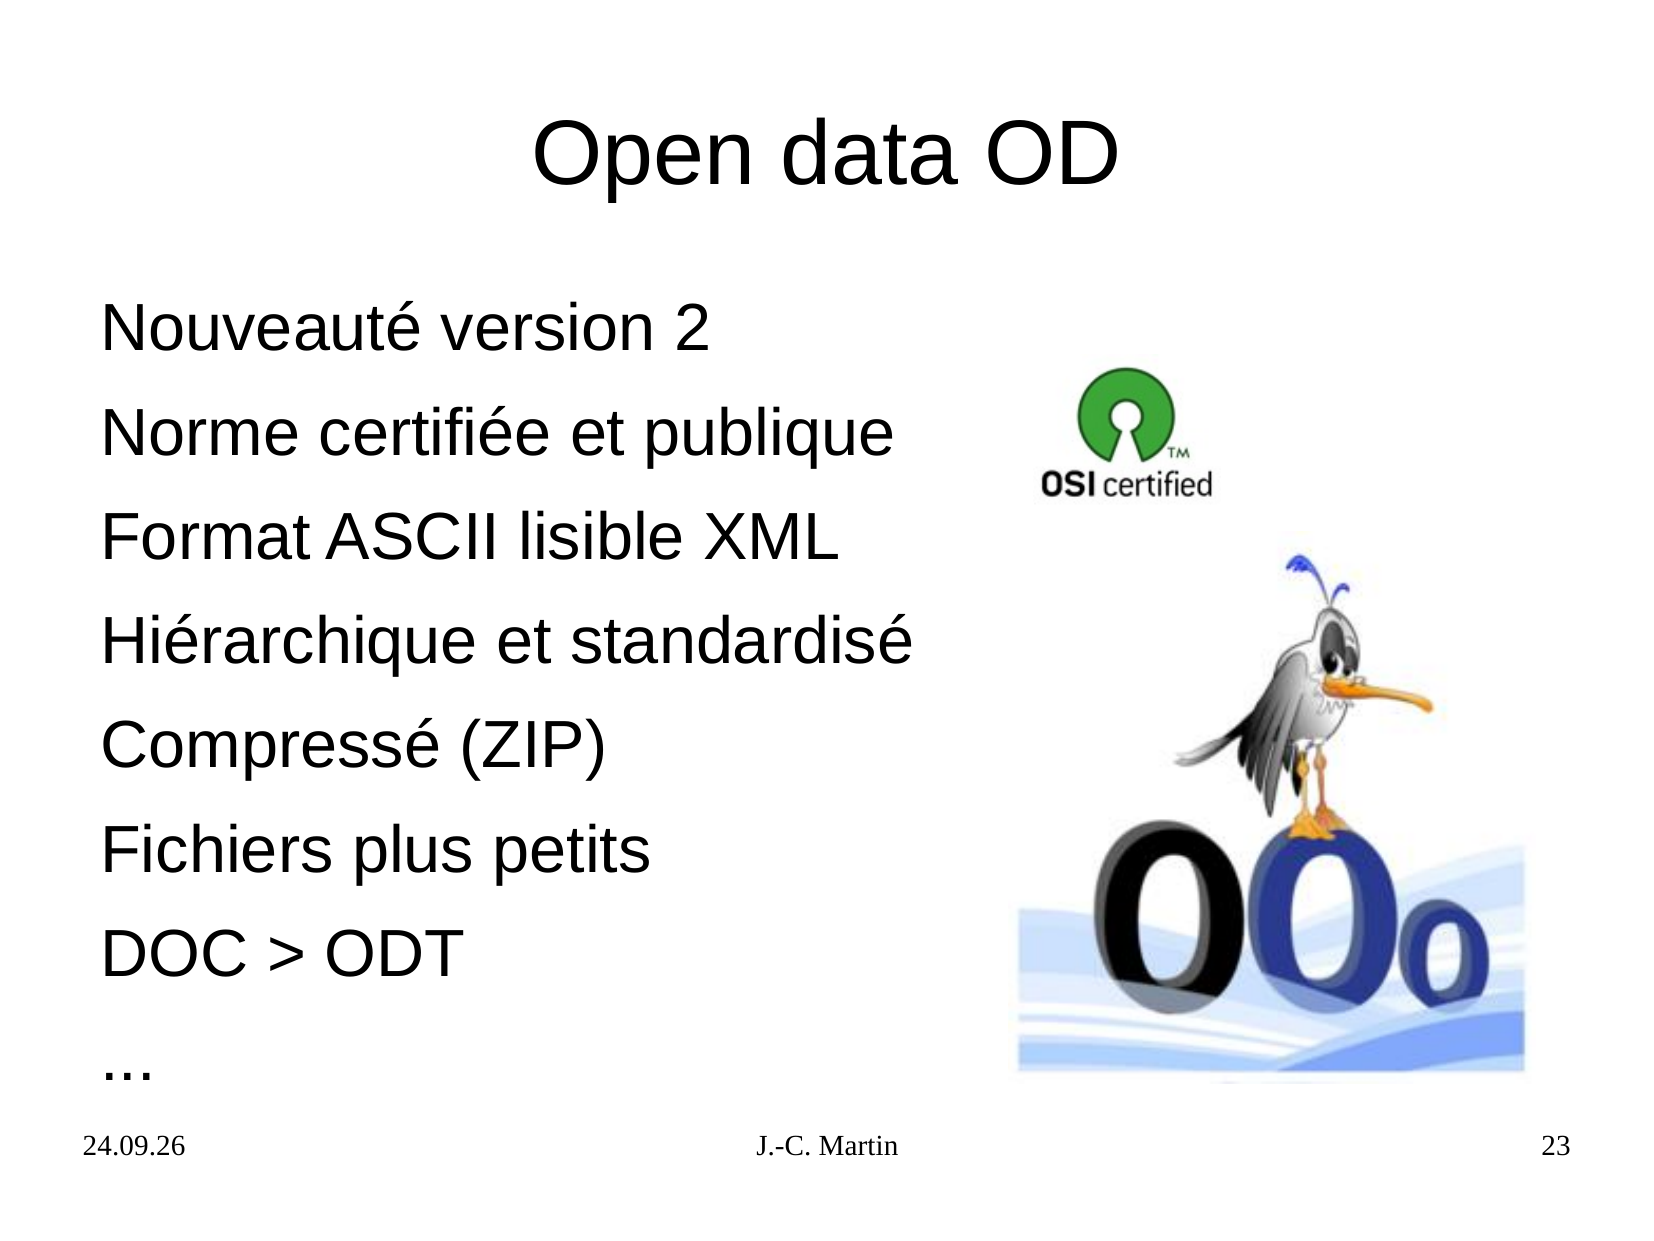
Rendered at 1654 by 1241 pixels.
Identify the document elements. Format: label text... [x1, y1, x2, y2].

list Nouveauté version 2 Norme certifiée et publique Format ASCII lisible XML Hiérarchique et standardisé Compressé (ZIP) Fichiers plus petits DOC > ODT ... [82, 290, 1571, 1109]
title Open data OD [82, 49, 1571, 257]
picture [1008, 531, 1536, 1085]
picture [1033, 354, 1221, 511]
